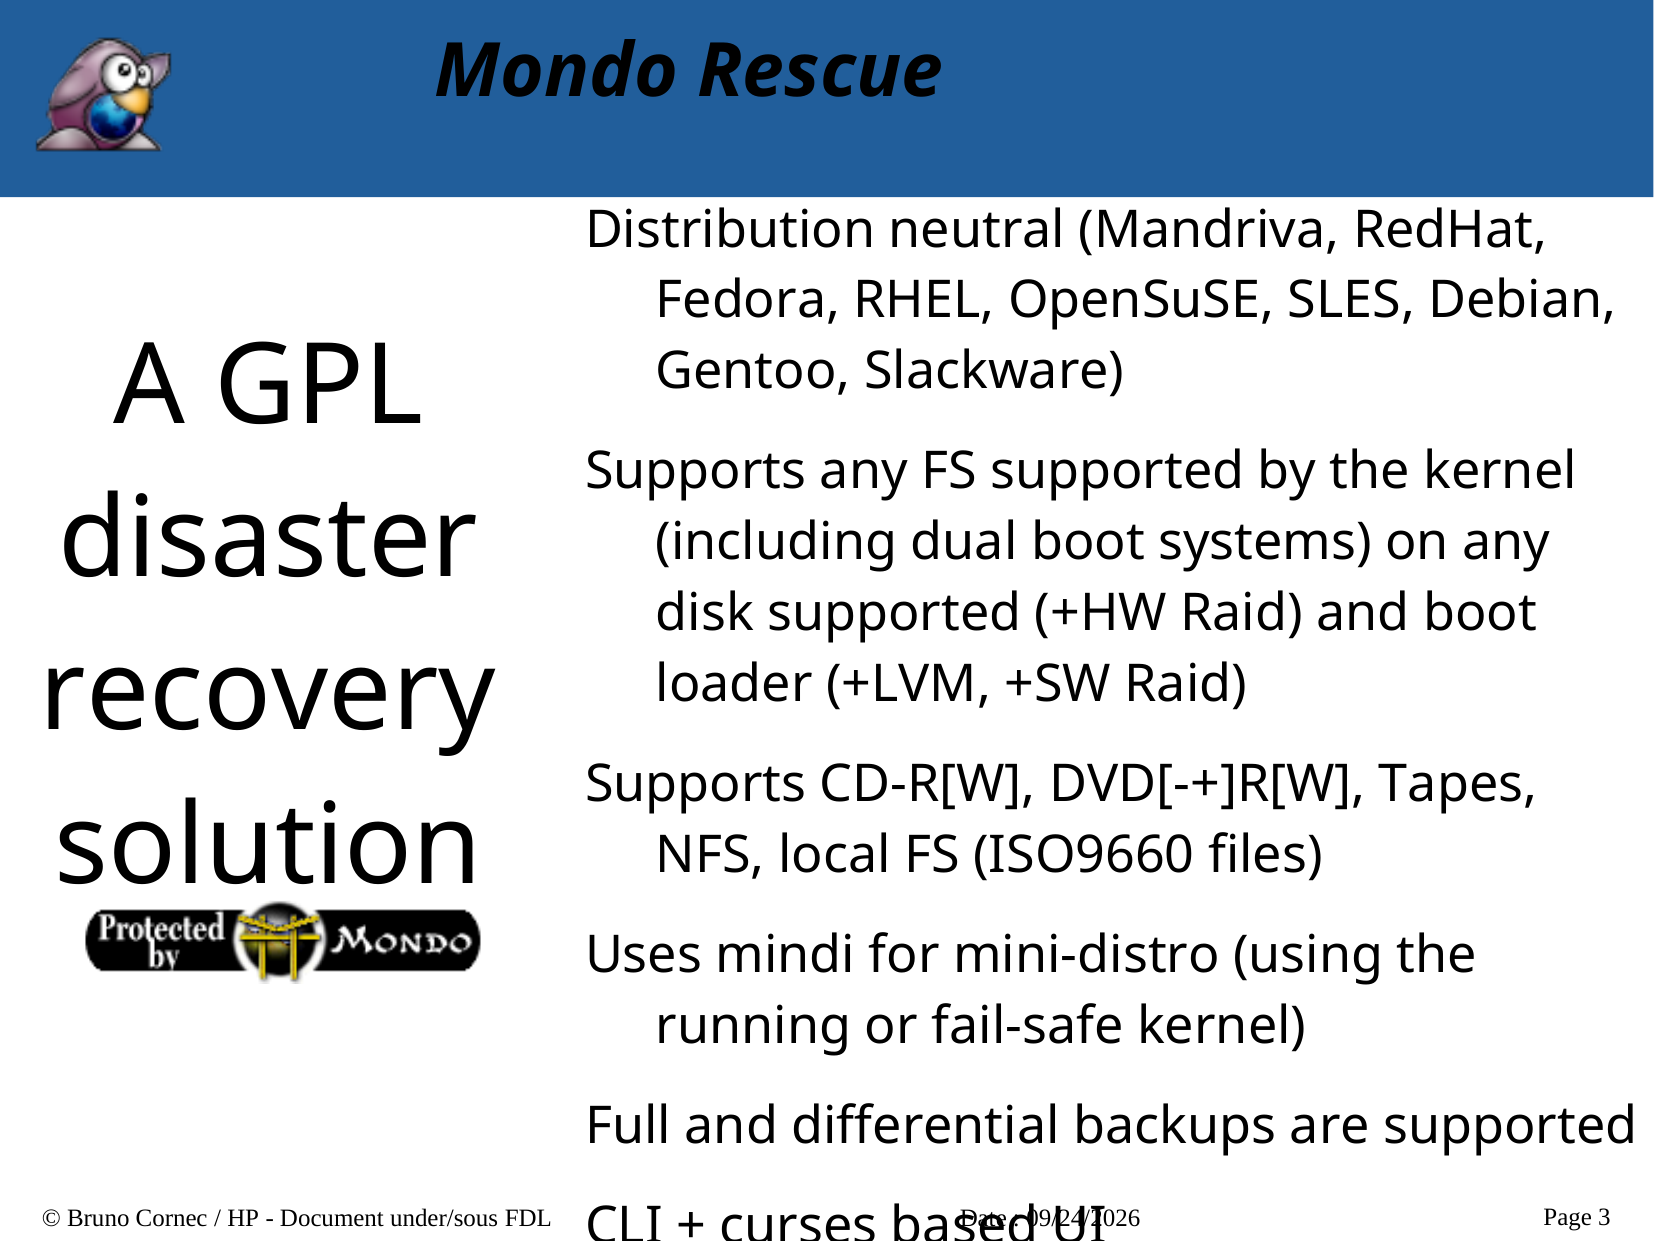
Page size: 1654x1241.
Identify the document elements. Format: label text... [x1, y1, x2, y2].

text_box A GPL disaster recovery solution [40, 303, 573, 828]
picture [84, 900, 485, 984]
picture [0, 0, 211, 199]
list Distribution neutral (Mandriva, RedHat, Fedora, RHEL, OpenSuSE, SLES, Debian, Gentoo, Slackware) Supports any FS supported by the kernel (including dual boot systems) on any disk supported (+HW Raid) and boot loader (+LVM, +SW Raid) Supports CD-R[W], DVD[-+]R[W], Tapes, NFS, local FS (ISO9660 files) Uses mindi for mini-distro (using the running or fail-safe kernel) Full and differential backups are supported CLI + curses based UI [573, 191, 1654, 1226]
